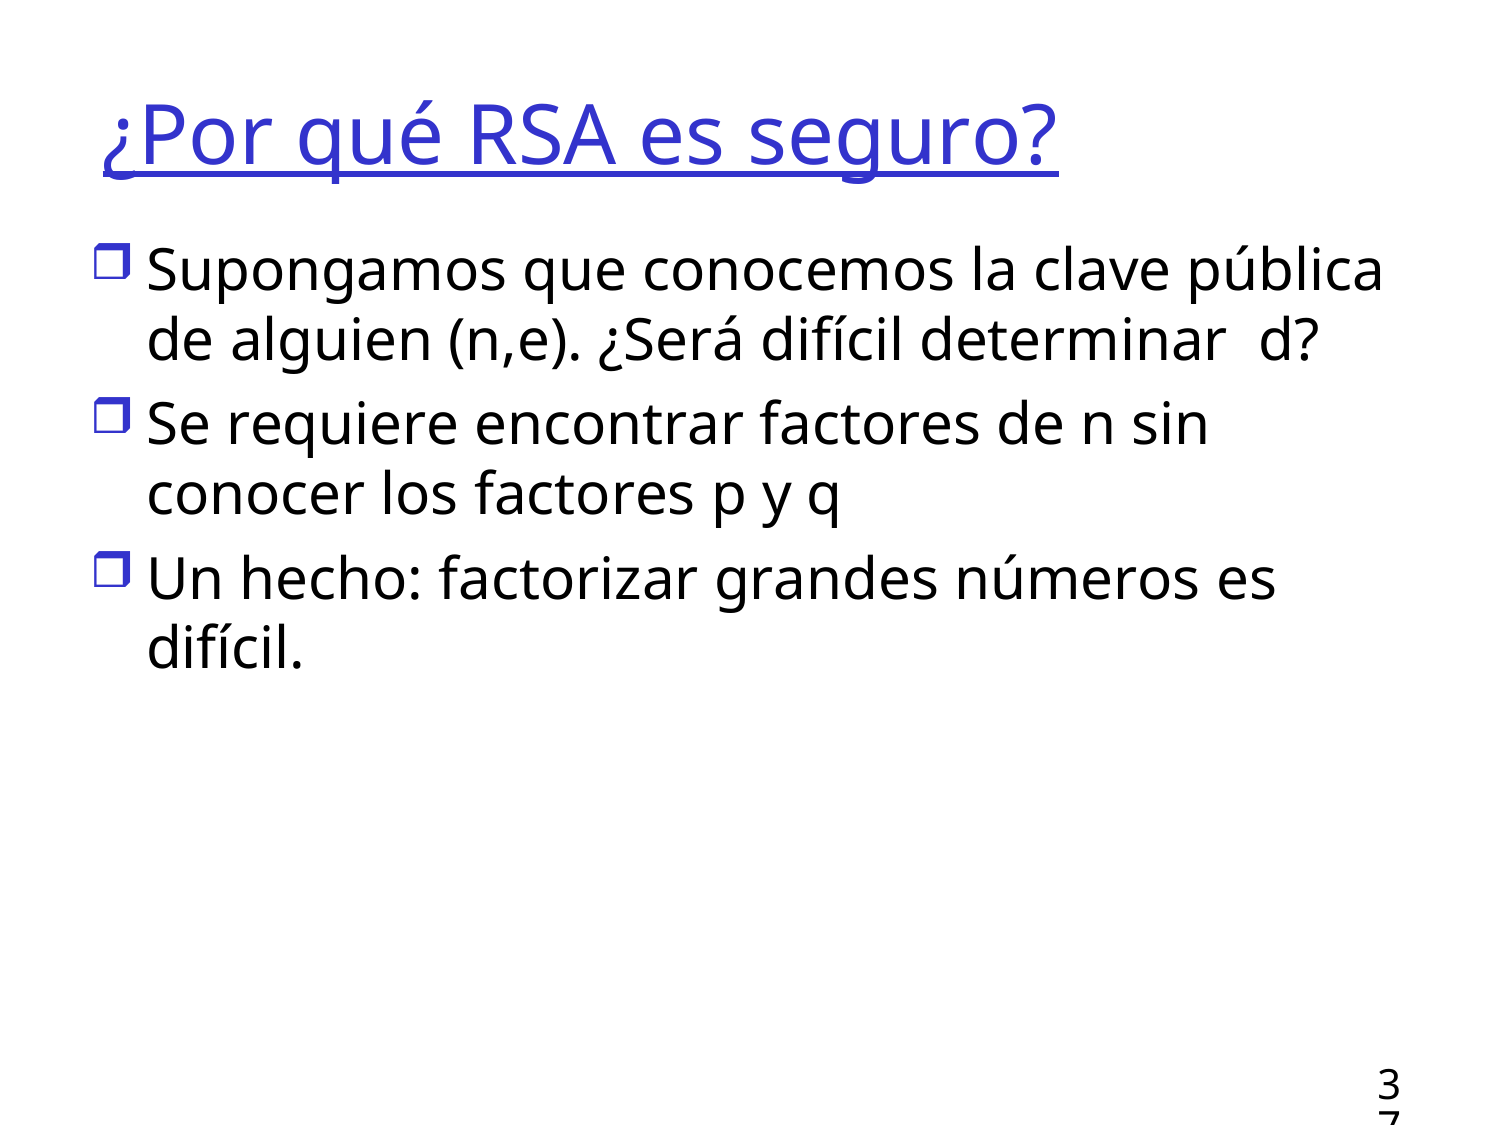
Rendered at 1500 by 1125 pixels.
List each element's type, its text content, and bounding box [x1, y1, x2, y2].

title ¿Por qué RSA es seguro? [87, 37, 1363, 224]
list Supongamos que conocemos la clave pública de alguien (n,e). ¿Será difícil determinar d? Se requiere encontrar factores de n sin conocer los factores p y q Un hecho: factorizar grandes números es difícil. [75, 224, 1421, 831]
